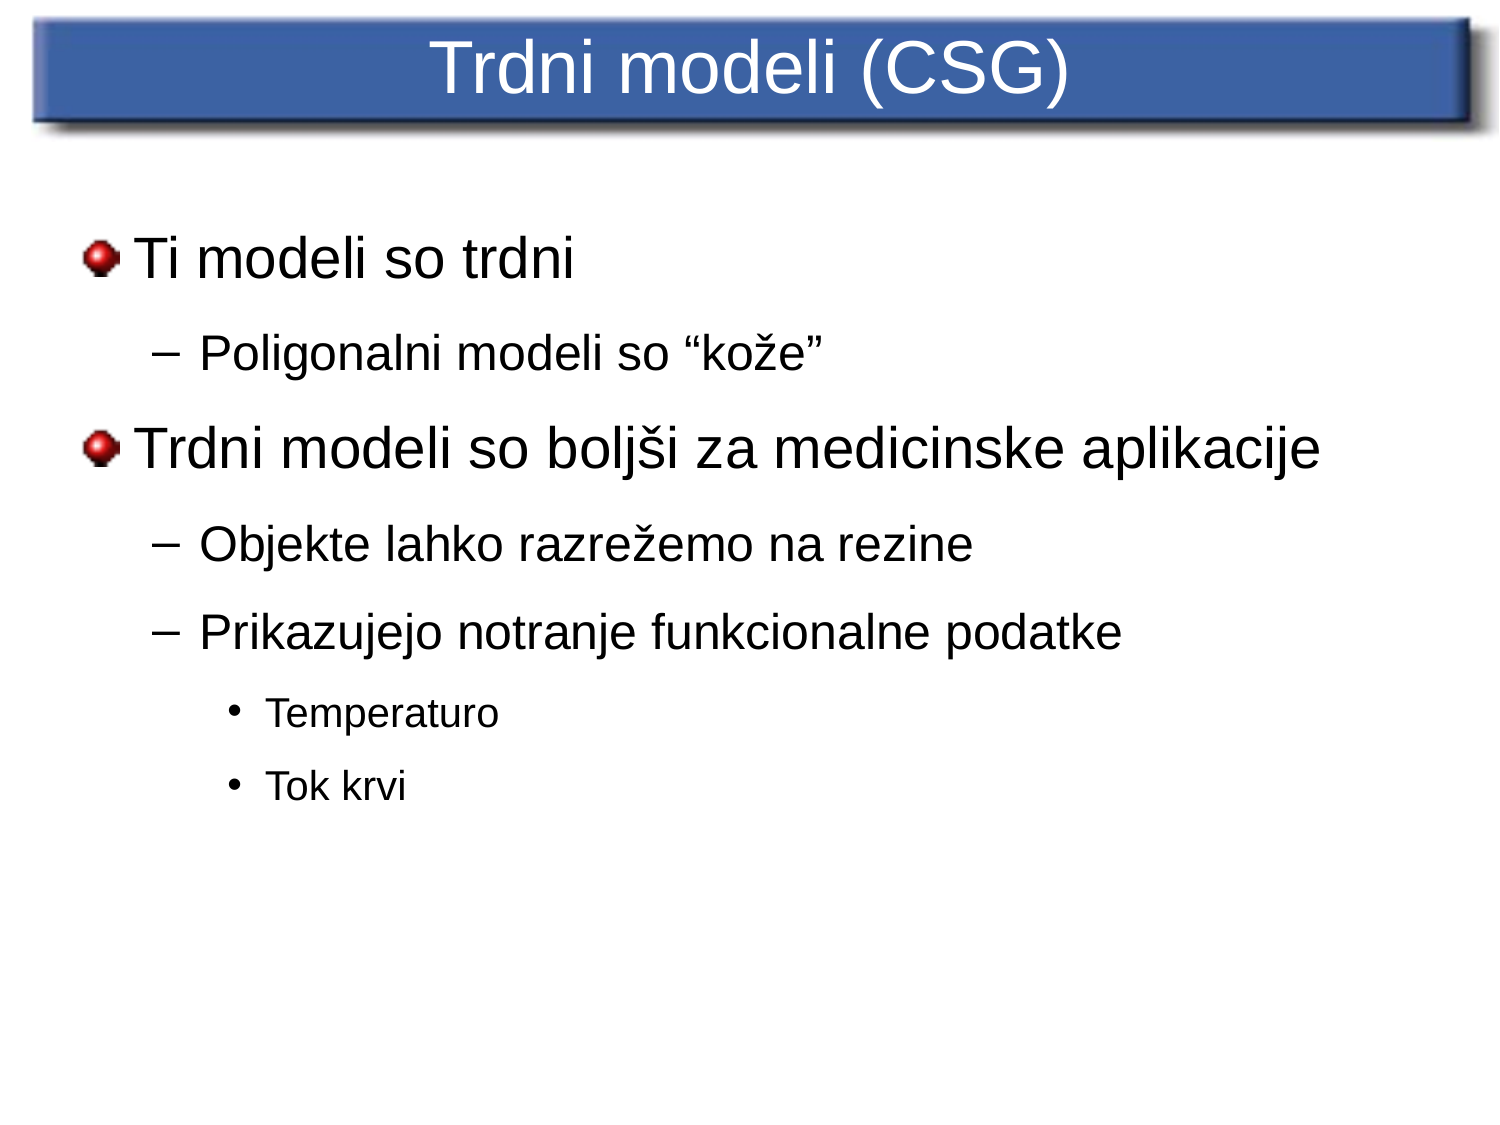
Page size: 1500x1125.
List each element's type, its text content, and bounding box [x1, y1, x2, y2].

list Ti modeli so trdni Poligonalni modeli so “kože” Trdni modeli so boljši za medicinske aplikacije Objekte lahko razrežemo na rezine Prikazujejo notranje funkcionalne podatke Temperaturo Tok krvi [62, 212, 1413, 955]
picture [31, 116, 1499, 142]
title Trdni modeli (CSG) [0, 10, 1500, 116]
